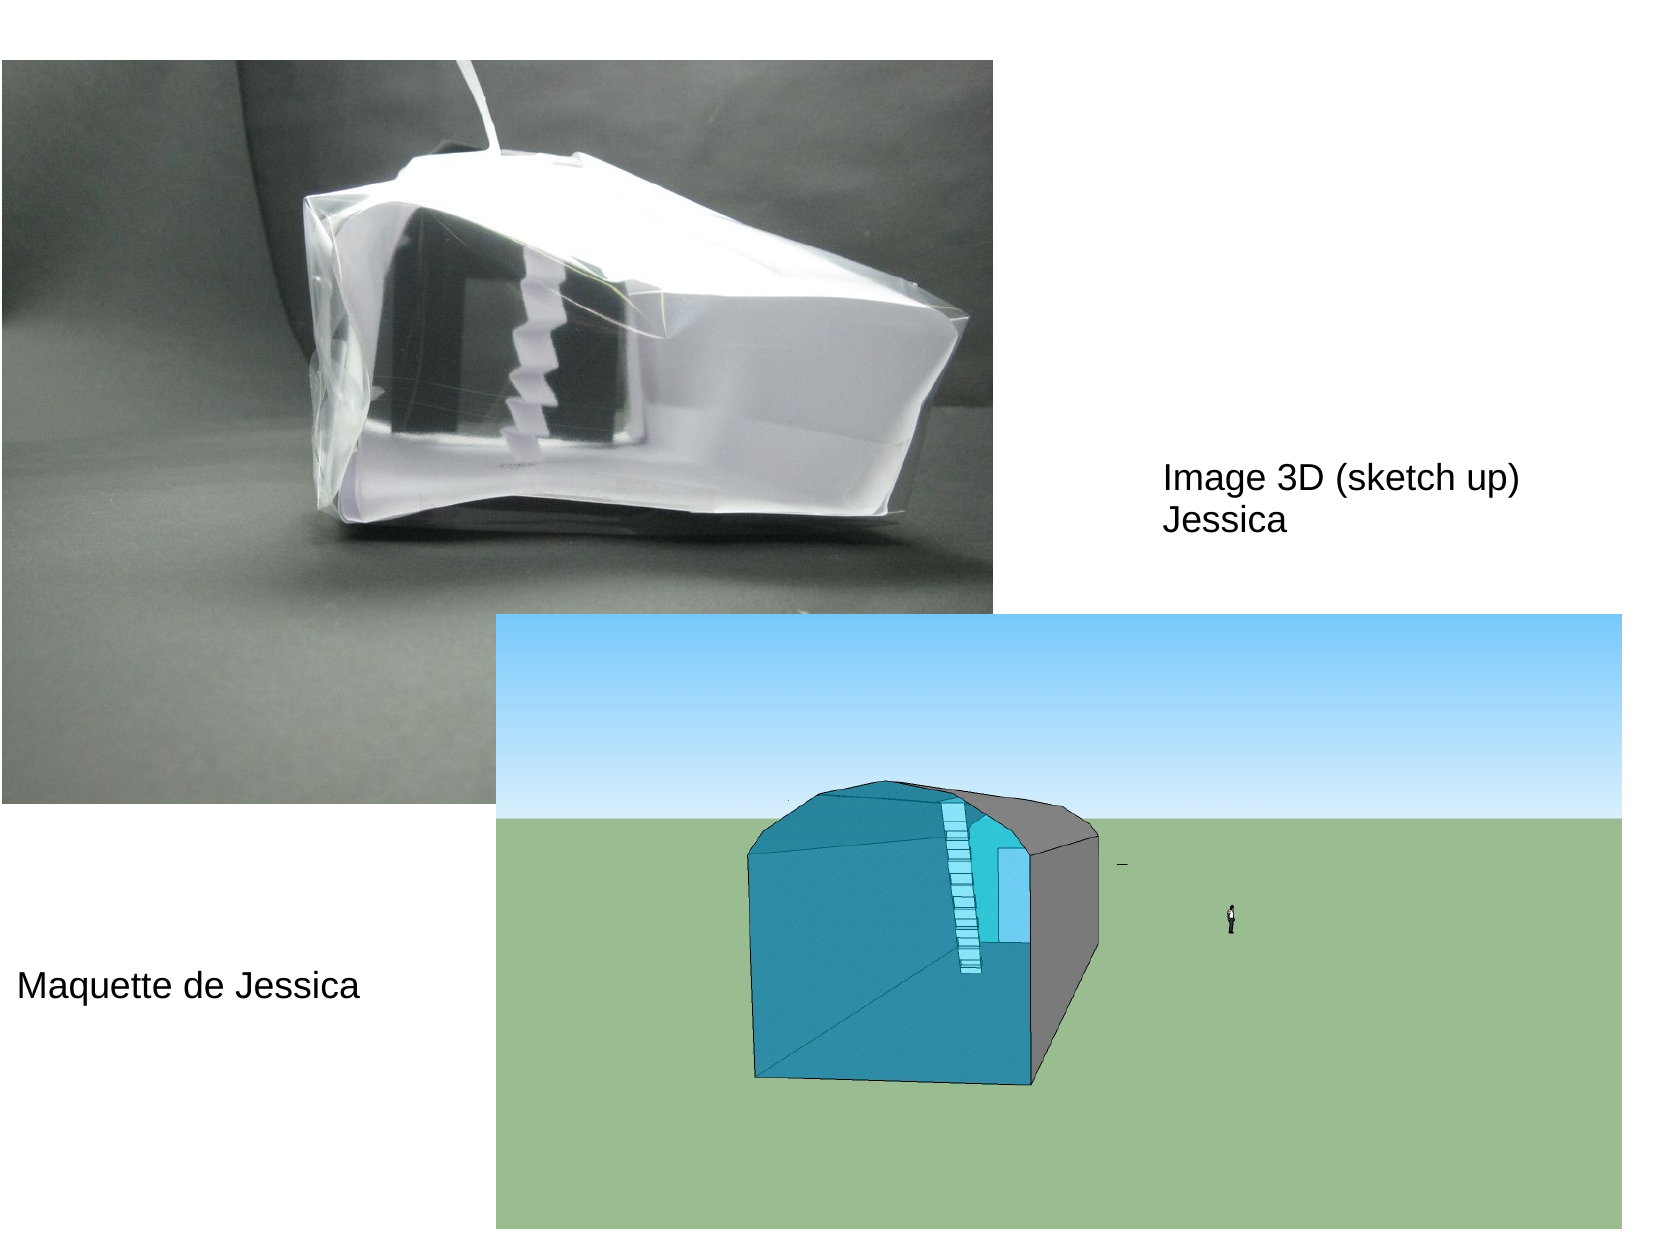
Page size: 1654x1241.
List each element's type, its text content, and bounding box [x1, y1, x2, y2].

text_box Image 3D (sketch up) Jessica [1147, 448, 1536, 548]
text_box Maquette de Jessica [1, 956, 375, 1014]
picture [2, 60, 1622, 1229]
